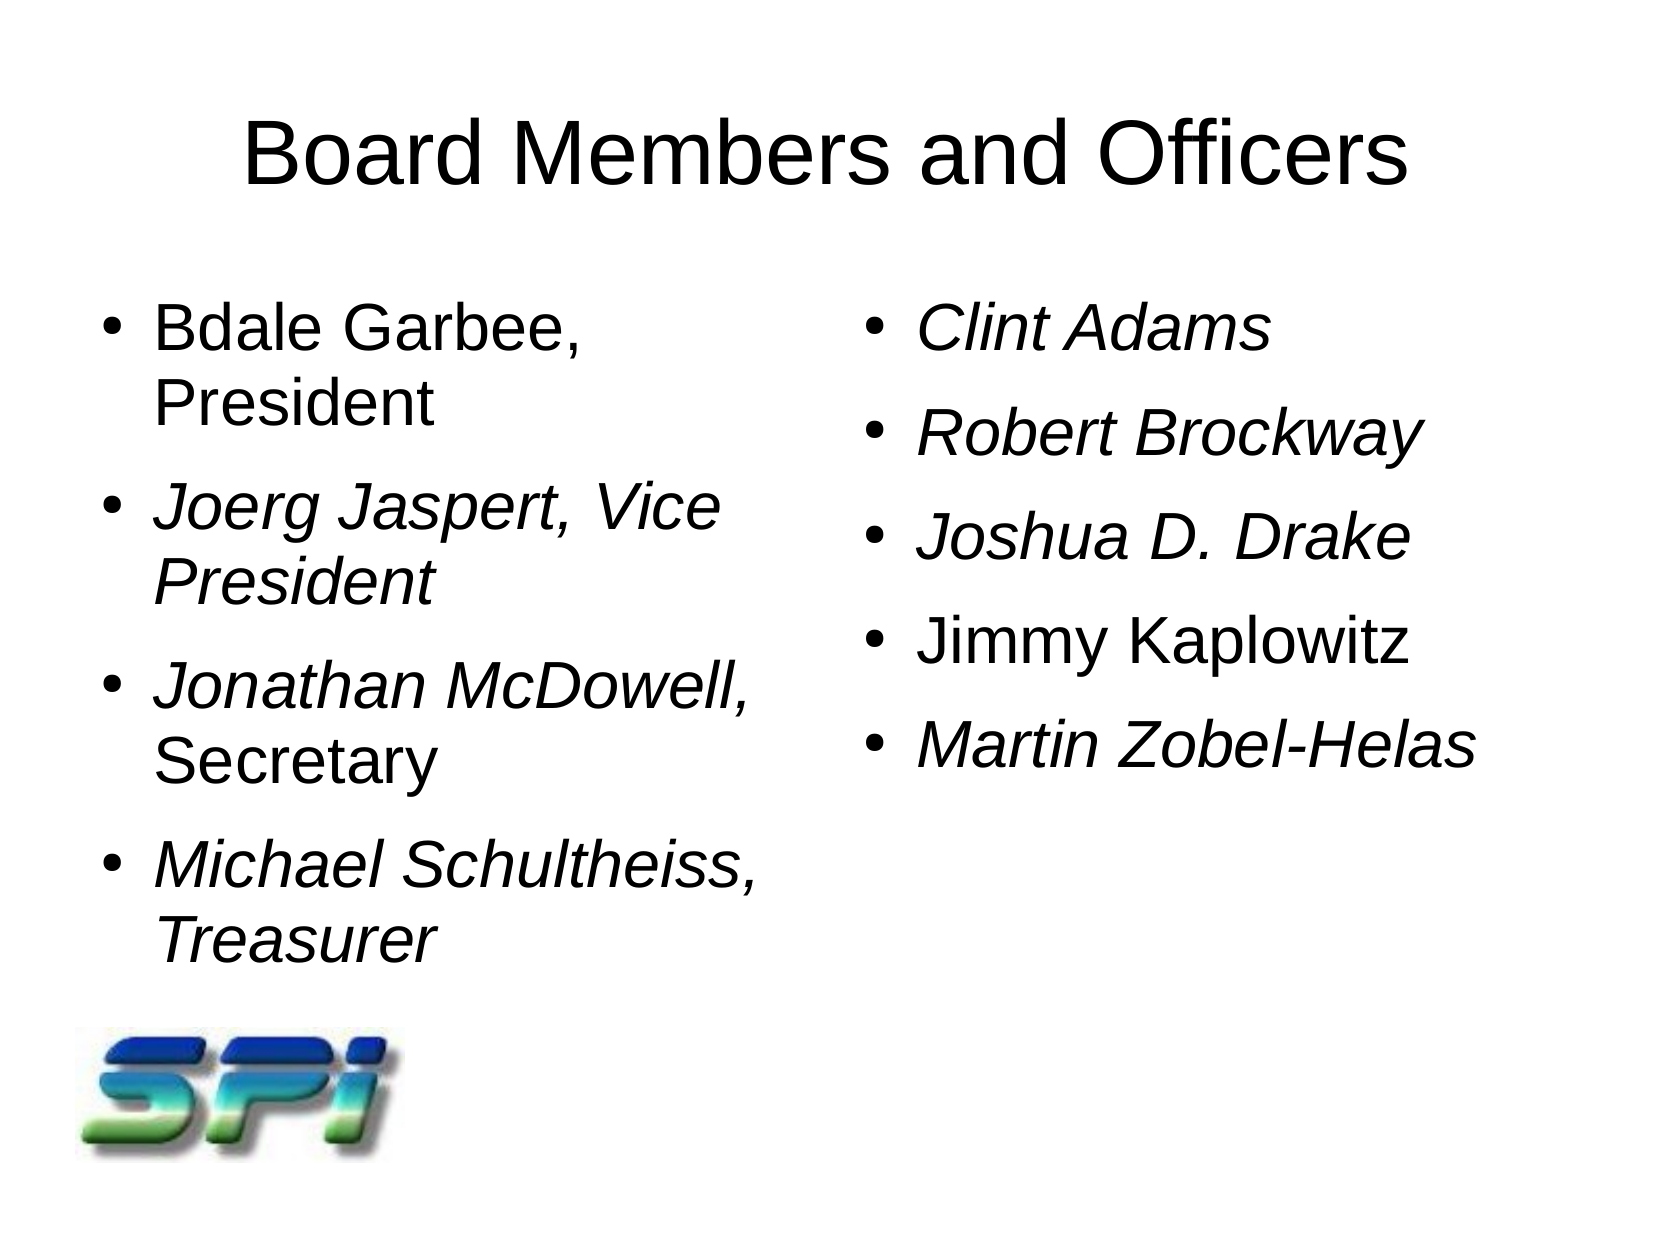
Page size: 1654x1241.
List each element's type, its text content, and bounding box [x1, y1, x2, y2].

list Bdale Garbee, President Joerg Jaspert, Vice President Jonathan McDowell, Secretary Michael Schultheiss, Treasurer [82, 290, 809, 1109]
title Board Members and Officers [82, 49, 1571, 257]
list Clint Adams Robert Brockway Joshua D. Drake Jimmy Kaplowitz Martin Zobel-Helas [845, 290, 1572, 1094]
picture [75, 1027, 405, 1163]
